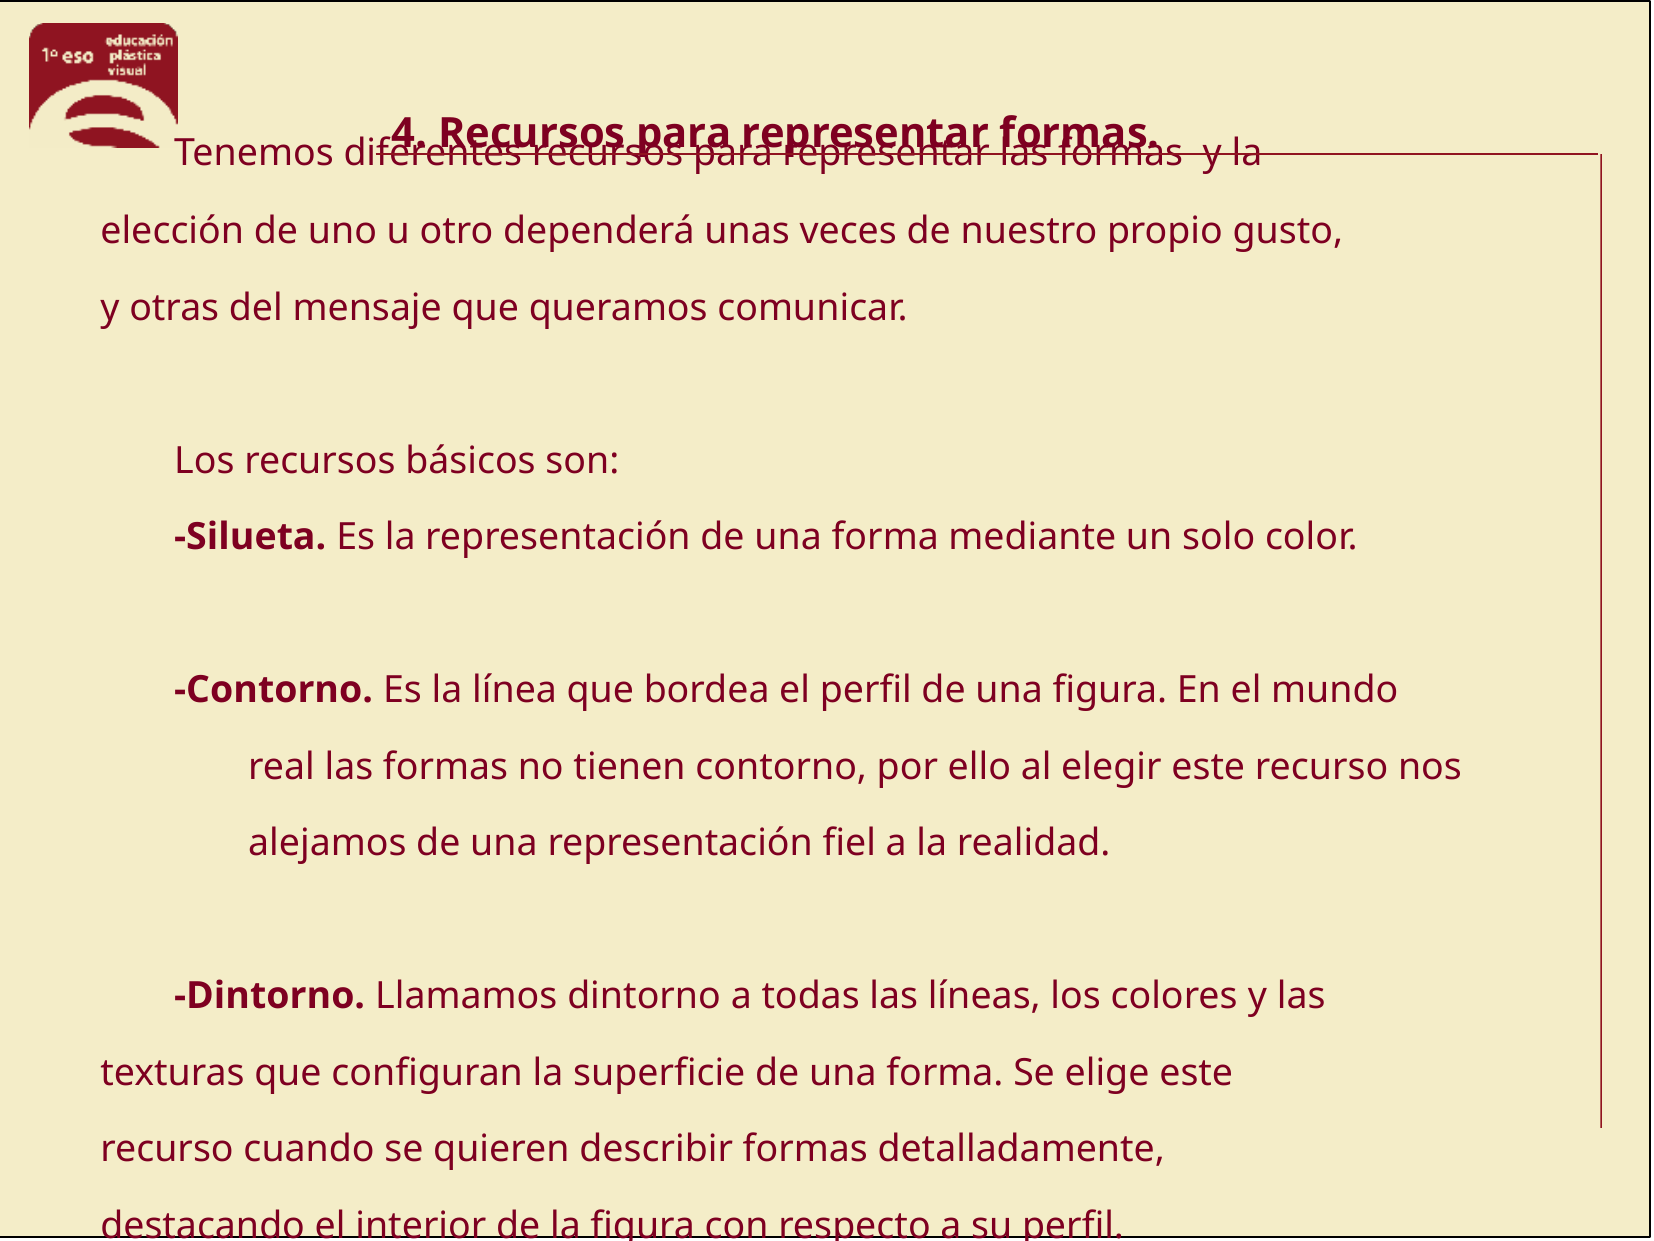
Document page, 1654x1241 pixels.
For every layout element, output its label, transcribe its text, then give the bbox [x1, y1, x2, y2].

text_box Tenemos diferentes recursos para representar las formas y la elección de uno u otro dependerá unas veces de nuestro propio gusto, y otras del mensaje que queramos comunicar. Los recursos básicos son: -Silueta. Es la representación de una forma mediante un solo color. -Contorno. Es la línea que bordea el perfil de una figura. En el mundo real las formas no tienen contorno, por ello al elegir este recurso nos alejamos de una representación fiel a la realidad. -Dintorno. Llamamos dintorno a todas las líneas, los colores y las texturas que configuran la superficie de una forma. Se elige este recurso cuando se quieren describir formas detalladamente, destacando el interior de la figura con respecto a su perfil. [100, 175, 1599, 1241]
picture [0, 0, 1654, 1241]
text_box 4. Recursos para representar formas. [391, 86, 1300, 148]
